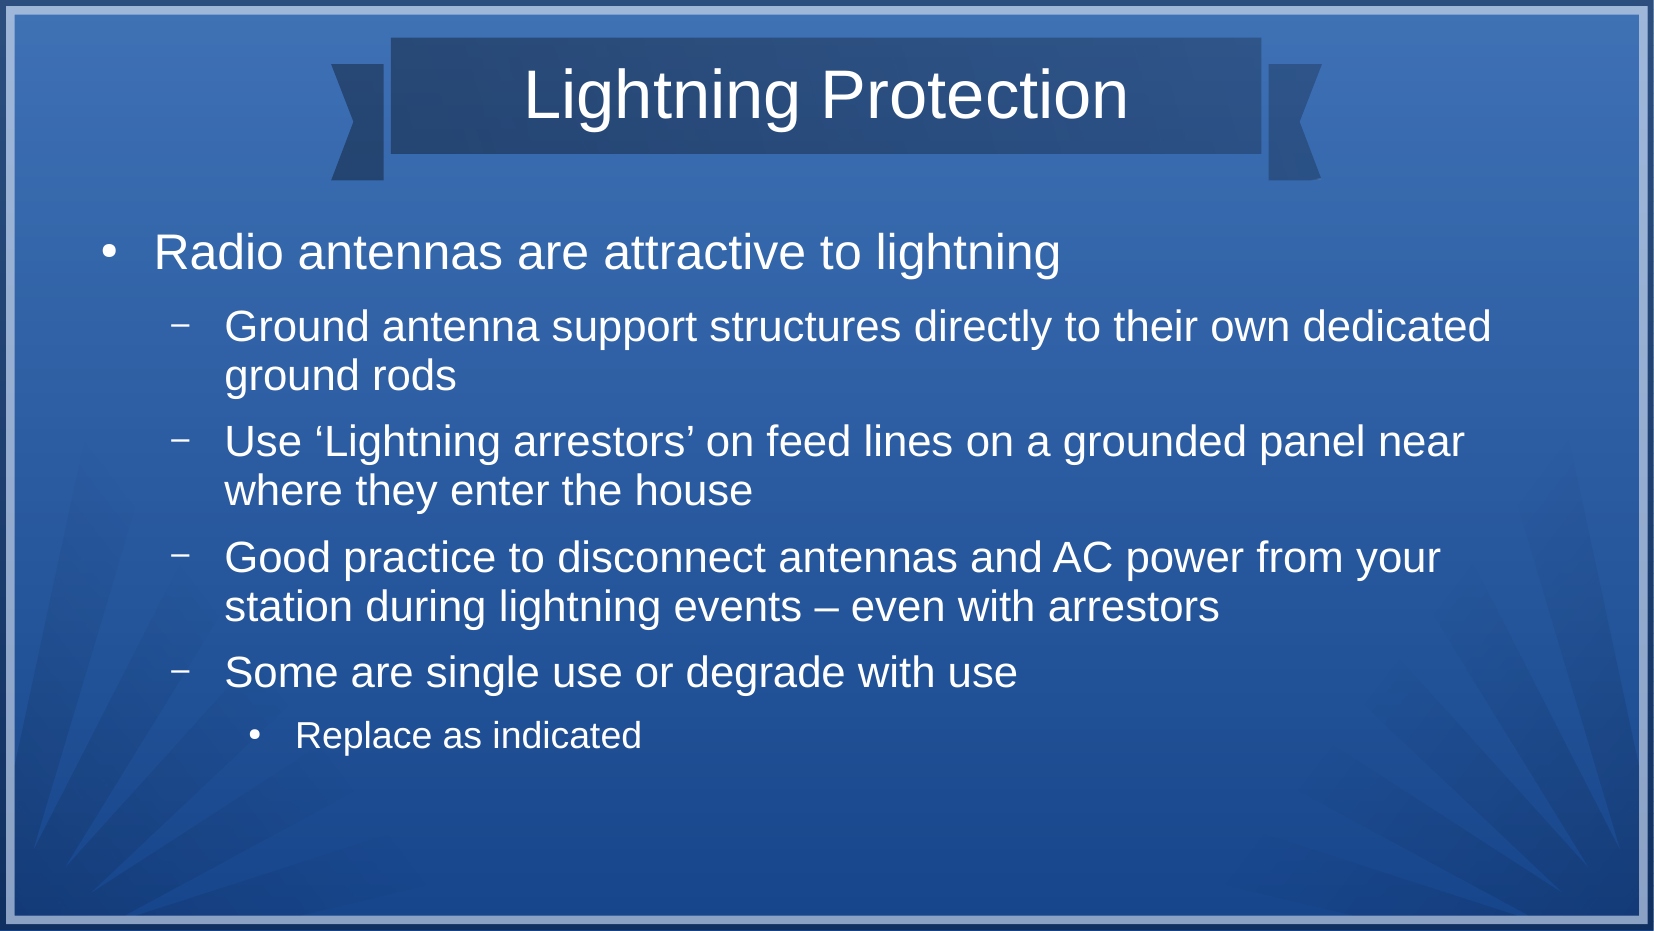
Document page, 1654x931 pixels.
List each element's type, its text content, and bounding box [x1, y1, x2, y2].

list Radio antennas are attractive to lightning Ground antenna support structures directly to their own dedicated ground rods Use ‘Lightning arrestors’ on feed lines on a grounded panel near where they enter the house Good practice to disconnect antennas and AC power from your station during lightning events – even with arrestors Some are single use or degrade with use Replace as indicated [82, 224, 1571, 848]
title Lightning Protection [389, 35, 1264, 154]
